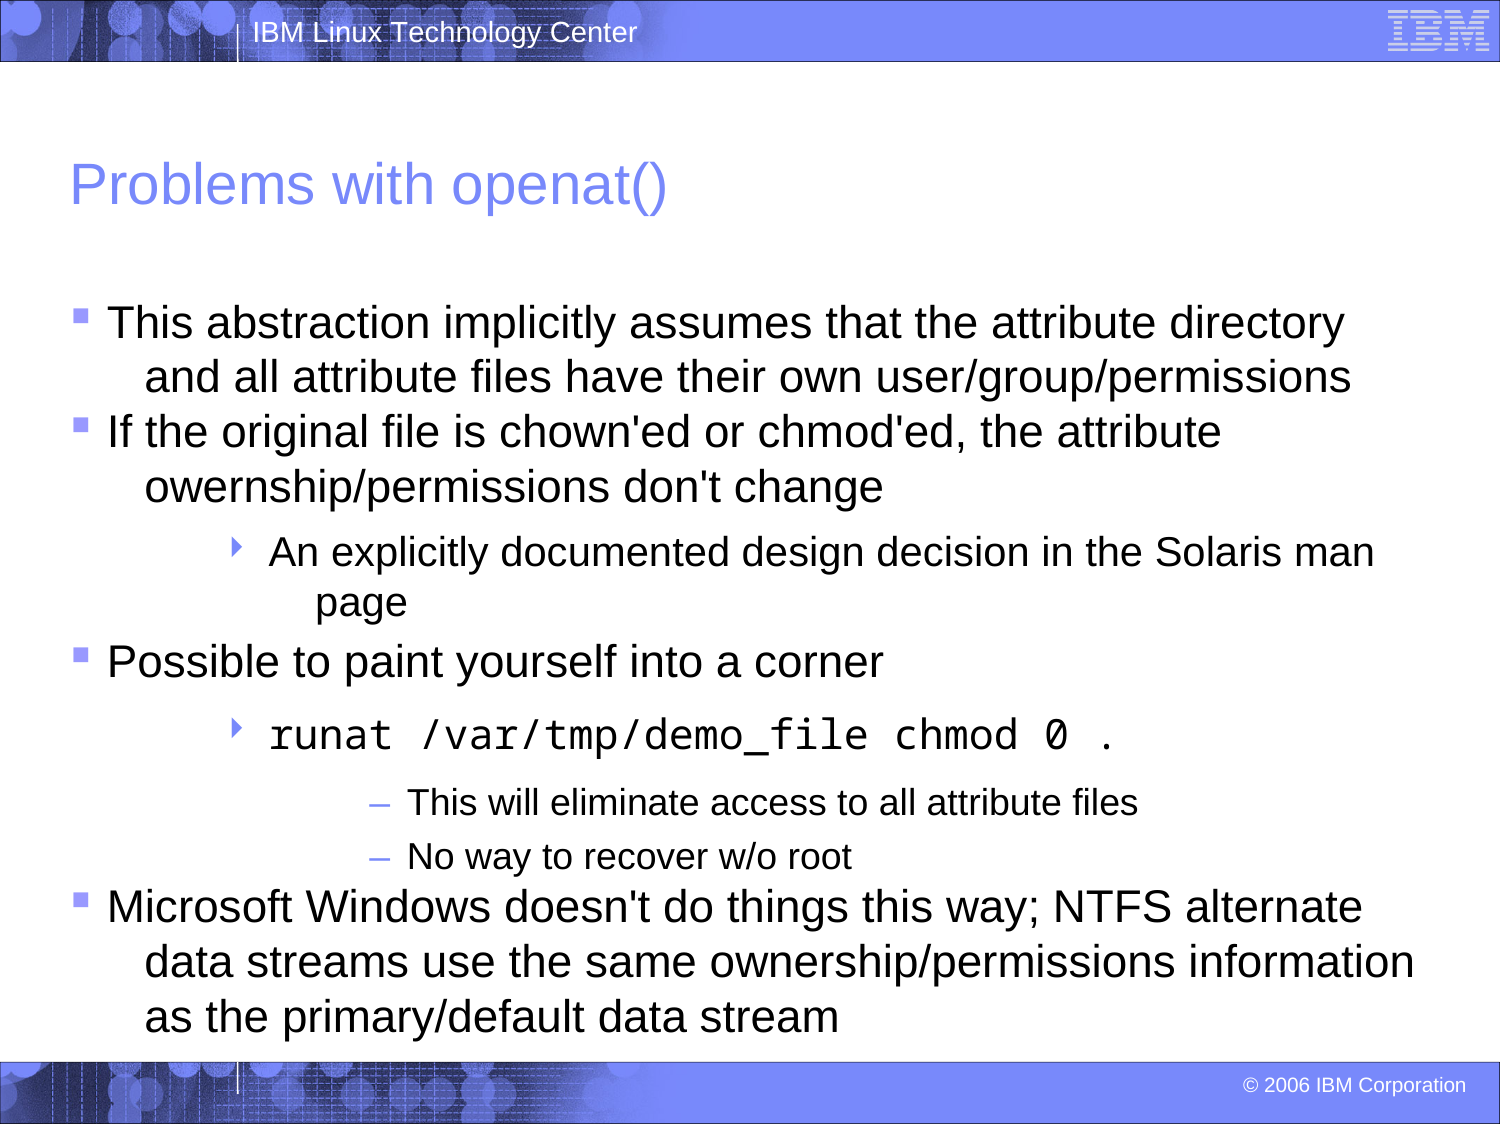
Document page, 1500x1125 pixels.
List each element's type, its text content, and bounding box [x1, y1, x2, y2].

picture [1, 1, 1499, 61]
picture [1, 1063, 1499, 1123]
list This abstraction implicitly assumes that the attribute directory and all attribute files have their own user/group/permissions If the original file is chown'ed or chmod'ed, the attribute owernship/permissions don't change An explicitly documented design decision in the Solaris man page Possible to paint yourself into a corner runat /var/tmp/demo_file chmod 0 . This will eliminate access to all attribute files No way to recover w/o root Microsoft Windows doesn't do things this way; NTFS alternate data streams use the same ownership/permissions information as the primary/default data stream [69, 293, 1433, 980]
title Problems with openat() [69, 144, 1422, 227]
